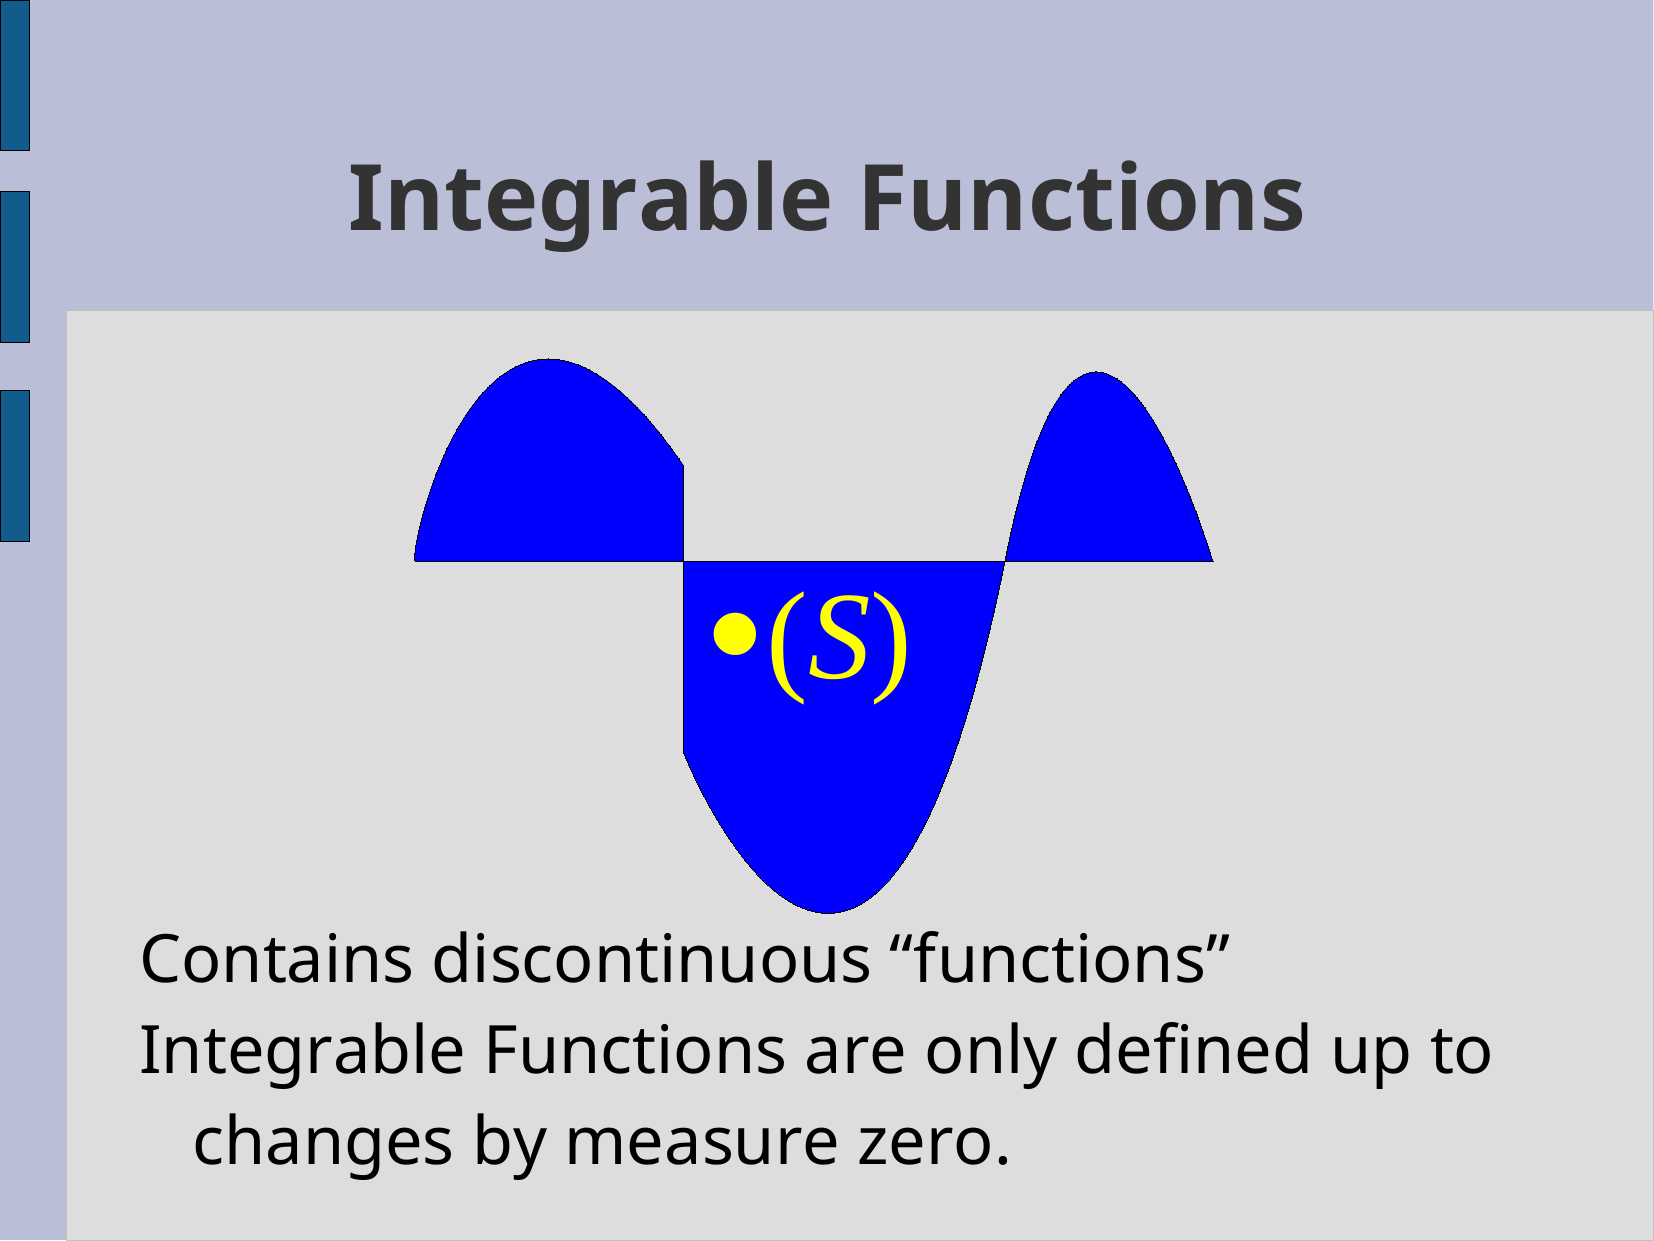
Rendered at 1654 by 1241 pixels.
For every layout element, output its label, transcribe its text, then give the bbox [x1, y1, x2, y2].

text_box (S) [414, 358, 1214, 911]
title Integrable Functions [121, 91, 1534, 299]
list Contains discontinuous “functions” Integrable Functions are only defined up to changes by measure zero. [121, 911, 1534, 1241]
